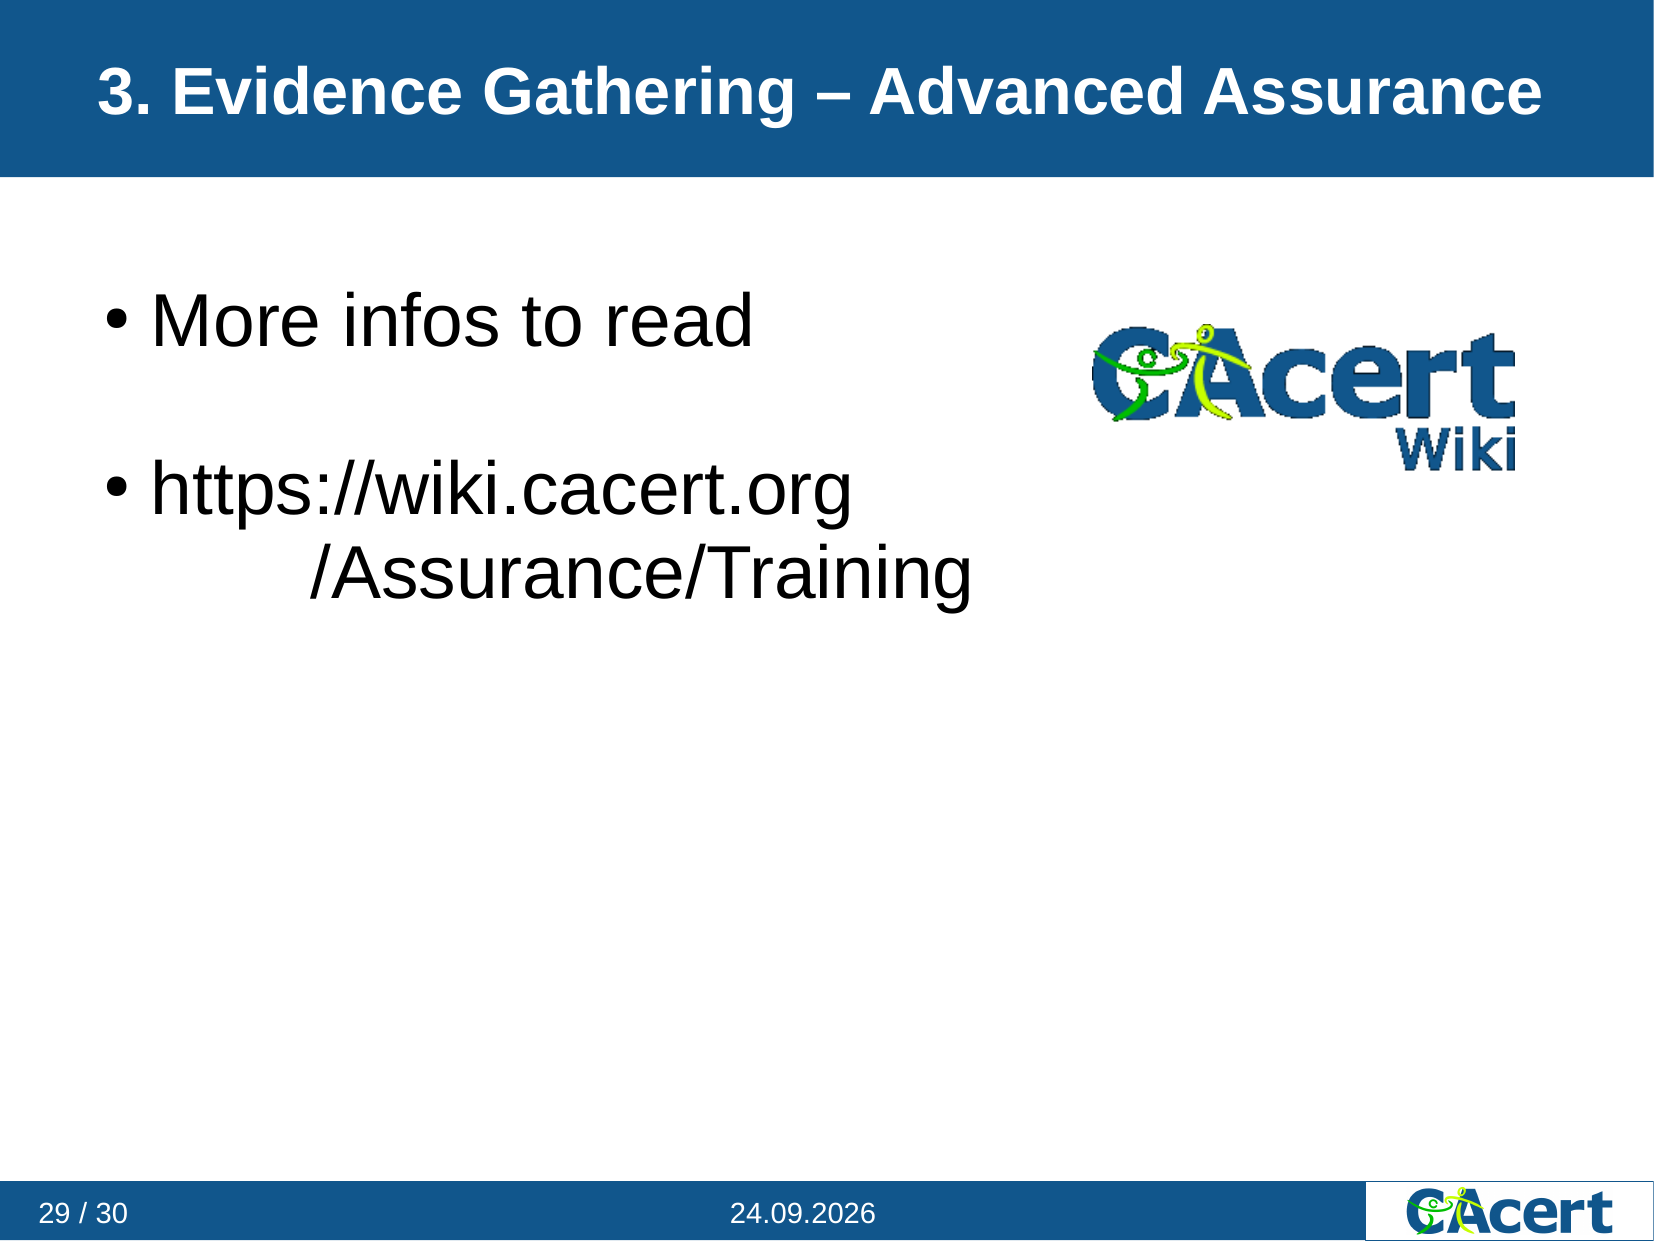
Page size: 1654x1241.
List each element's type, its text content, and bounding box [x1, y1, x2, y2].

picture [1092, 324, 1515, 474]
picture [1406, 1186, 1613, 1235]
title 3. Evidence Gathering – Advanced Assurance [76, 17, 1565, 166]
text_box More infos to read https://wiki.cacert.org /Assurance/Training [88, 270, 991, 706]
